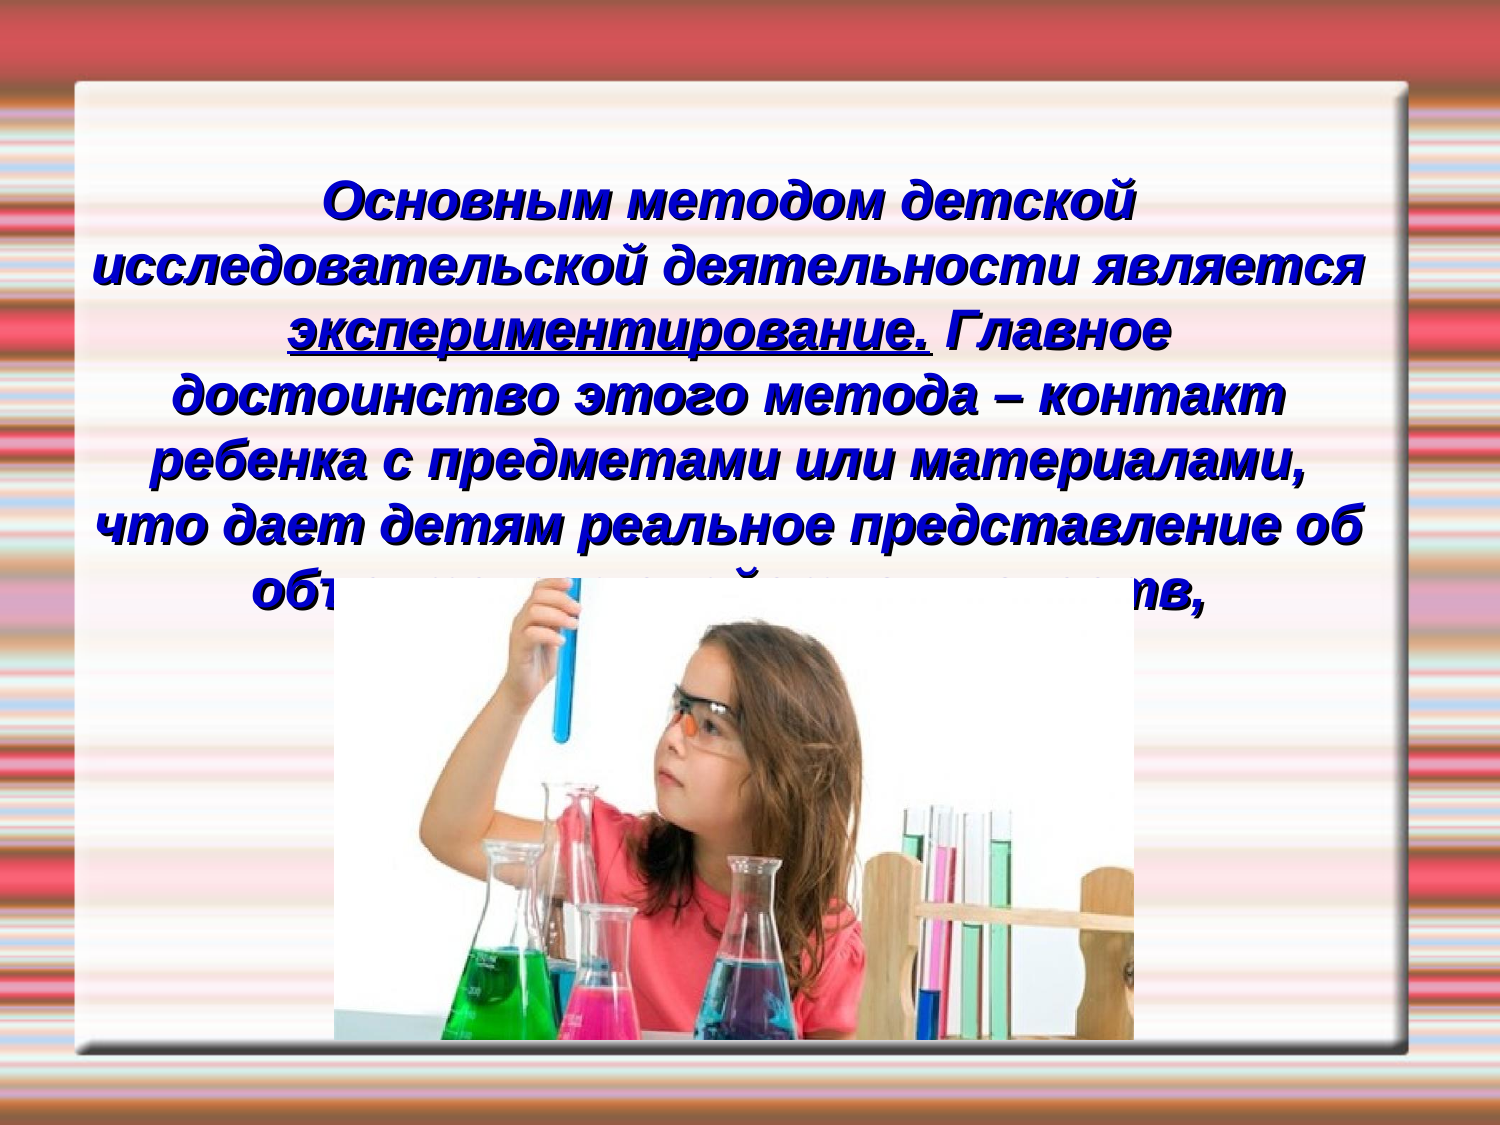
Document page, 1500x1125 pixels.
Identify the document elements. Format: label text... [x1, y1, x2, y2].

picture [334, 578, 1134, 1040]
title Основным методом детской исследовательской деятельности является экспериментирование. Главное достоинство этого метода – контакт ребенка с предметами или материалами, что дает детям реальное представление об объекте, его свойствах, качеств, возможностей. [89, 0, 1371, 694]
